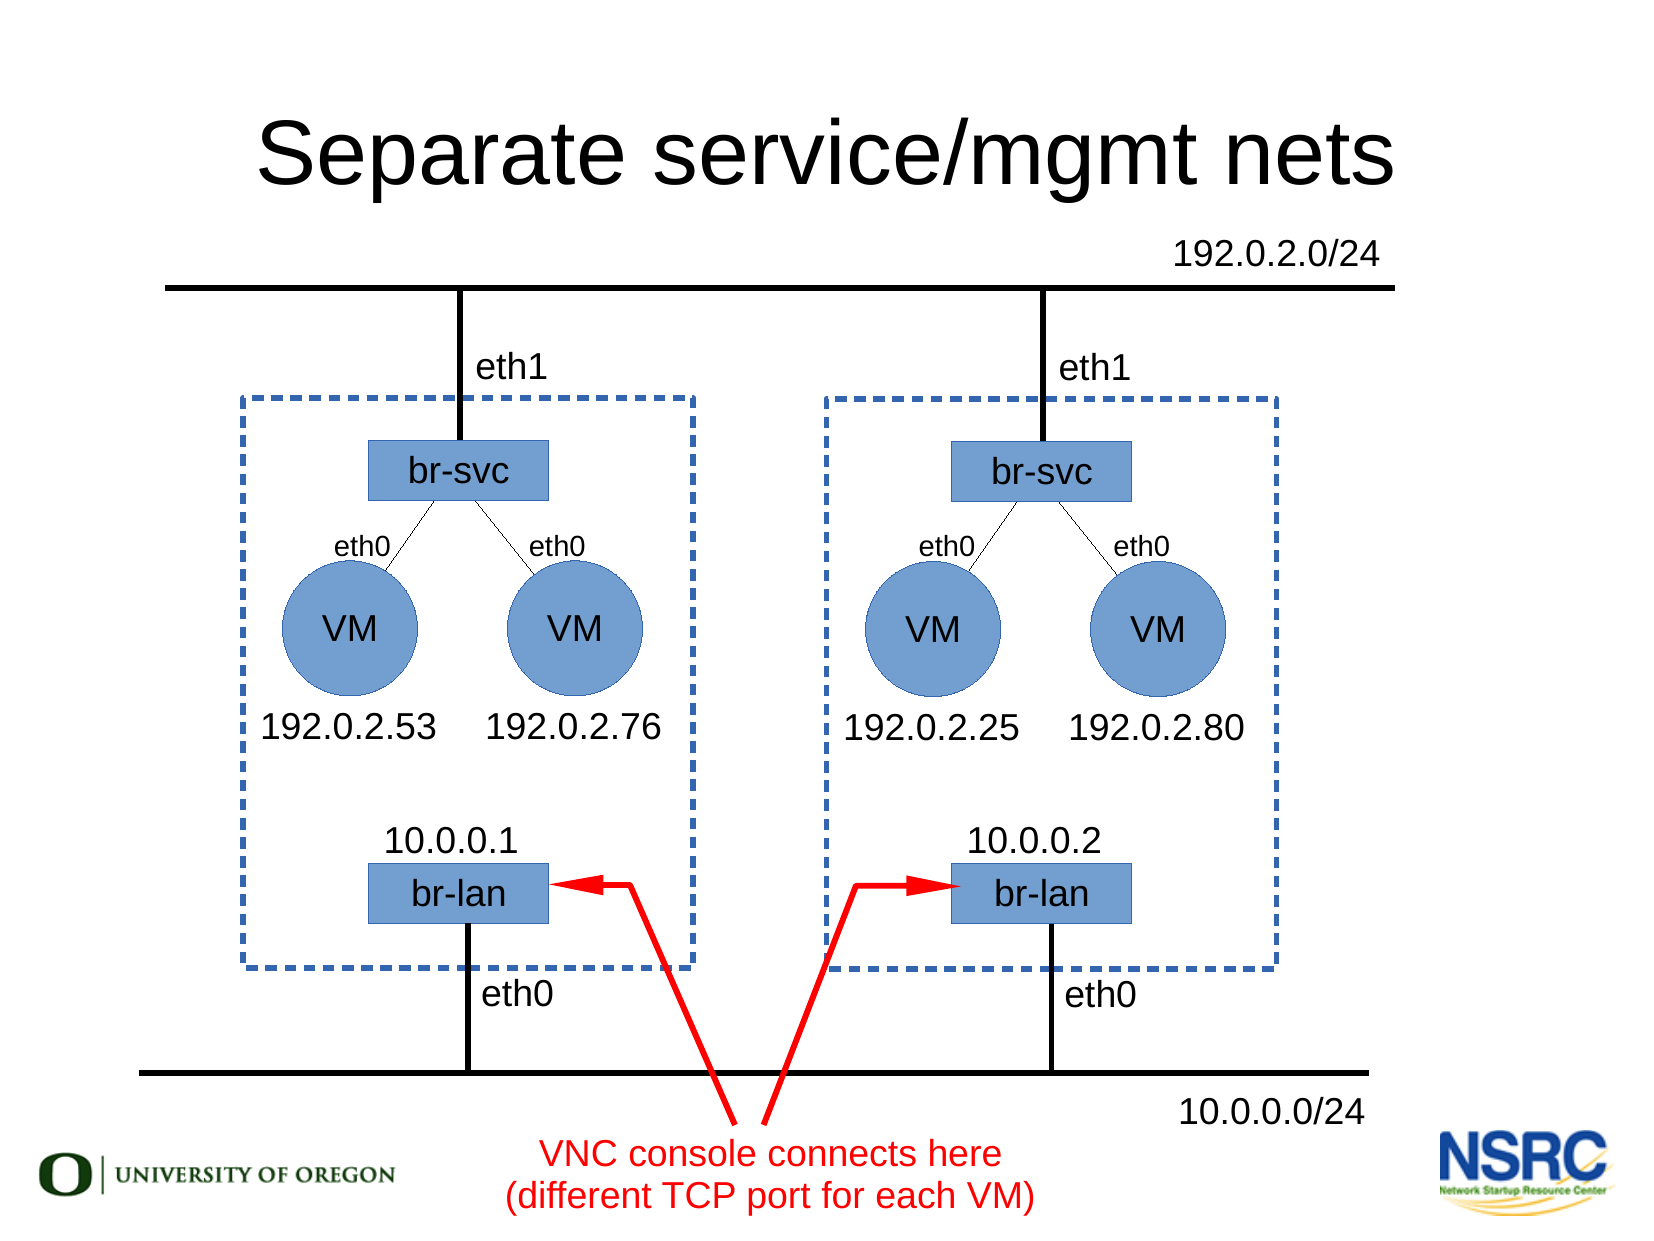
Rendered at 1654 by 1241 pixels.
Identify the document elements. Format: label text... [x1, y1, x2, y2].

picture [1440, 1130, 1616, 1216]
text_box eth0 [319, 522, 432, 570]
text_box eth0 [1049, 965, 1163, 1023]
text_box br-svc [951, 441, 1132, 502]
text_box 192.0.2.0/24 [1155, 225, 1396, 282]
text_box eth1 [1046, 338, 1157, 396]
text_box 10.0.0.2 [951, 812, 1132, 870]
text_box eth0 [514, 522, 627, 570]
text_box eth0 [466, 965, 580, 1023]
text_box VM [865, 568, 1001, 697]
text_box 192.0.2.80 [1036, 698, 1277, 756]
title Separate service/mgmt nets [82, 49, 1571, 257]
text_box 192.0.2.76 [453, 698, 694, 755]
text_box br-lan [951, 870, 1132, 924]
picture [37, 1151, 397, 1198]
text_box VM [507, 570, 643, 696]
text_box eth1 [463, 338, 574, 395]
text_box 10.0.0.0/24 [1140, 1083, 1381, 1141]
text_box VM [1090, 570, 1226, 697]
text_box 192.0.2.25 [811, 698, 1036, 756]
text_box 192.0.2.53 [228, 698, 453, 755]
text_box VNC console connects here (different TCP port for each VM) [487, 1125, 1054, 1224]
text_box eth0 [1098, 522, 1212, 570]
text_box eth0 [903, 522, 1017, 570]
text_box br-lan [368, 869, 549, 924]
text_box br-svc [368, 440, 549, 501]
text_box 10.0.0.1 [368, 811, 549, 869]
text_box VM [282, 568, 418, 696]
